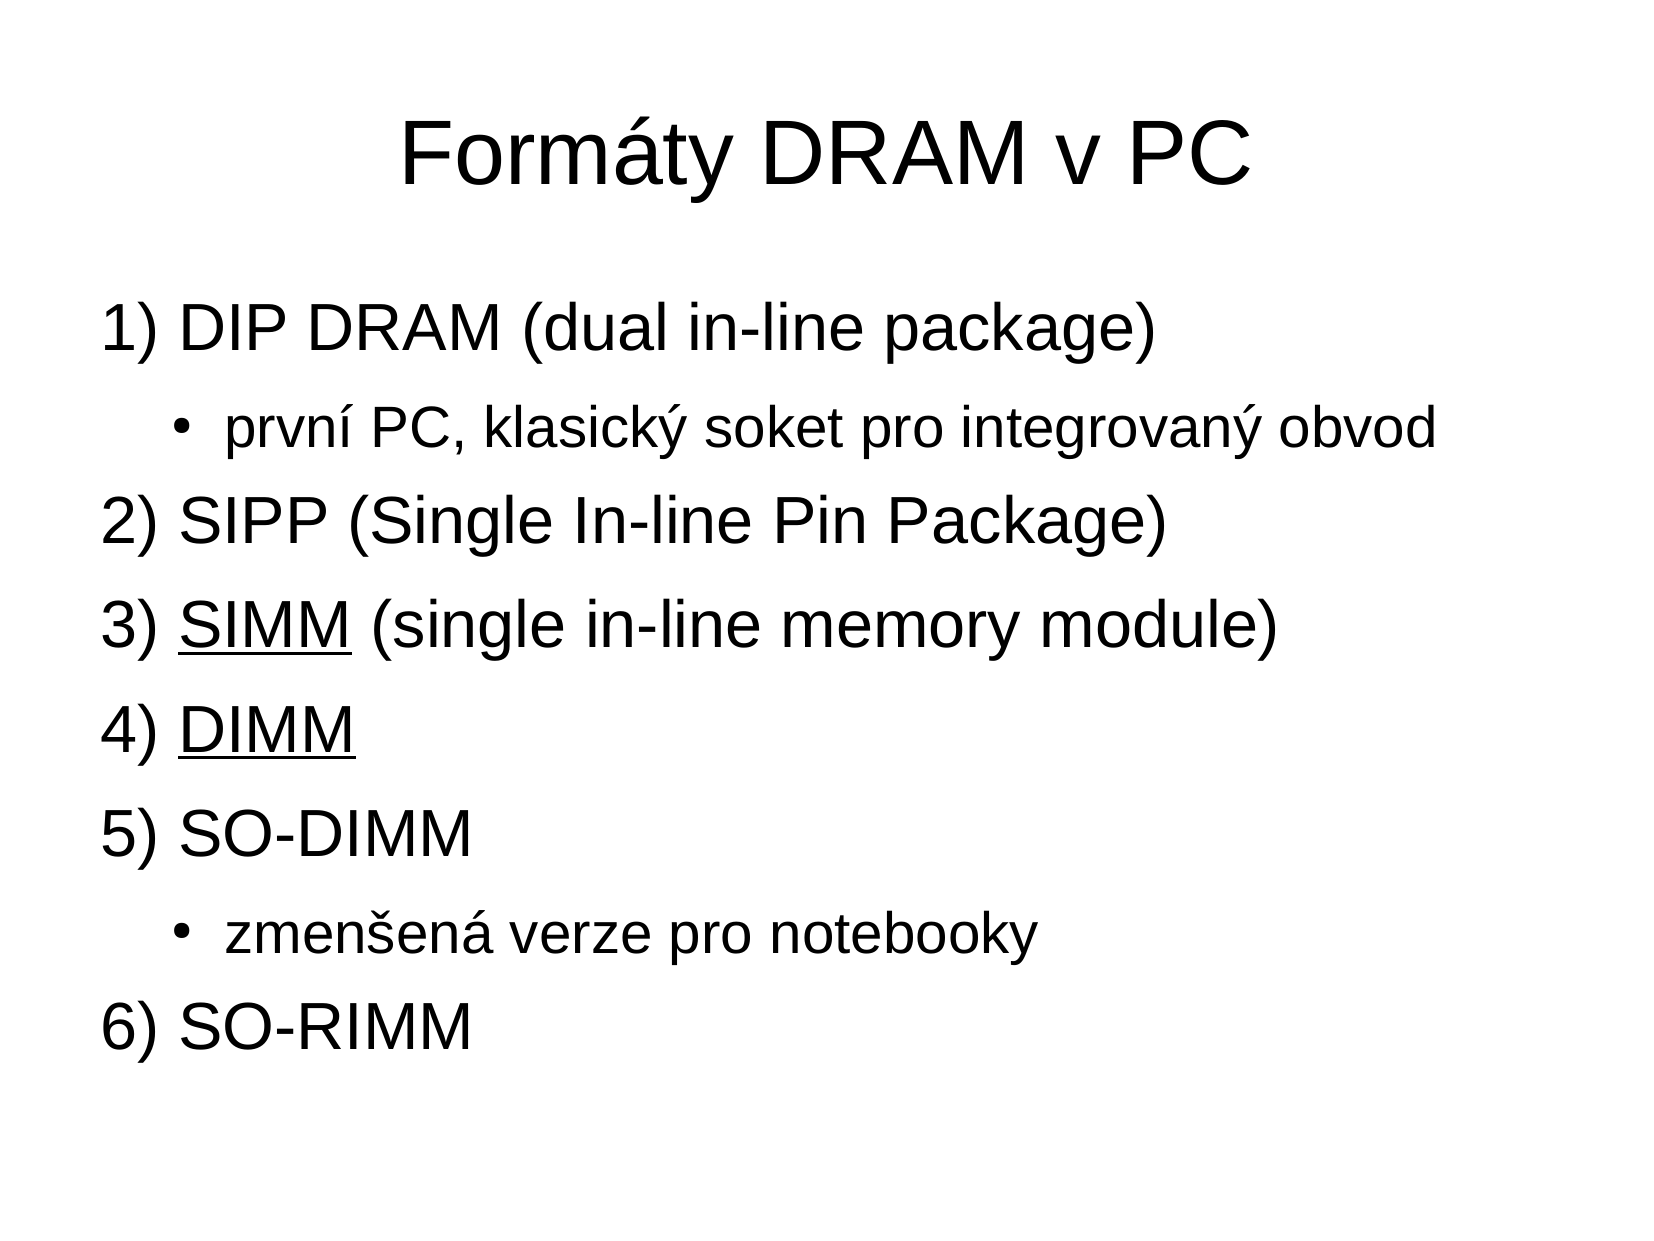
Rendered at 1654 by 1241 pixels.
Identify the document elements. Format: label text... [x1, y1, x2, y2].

title Formáty DRAM v PC [82, 49, 1571, 257]
list DIP DRAM (dual in-line package) první PC, klasický soket pro integrovaný obvod SIPP (Single In-line Pin Package) SIMM (single in-line memory module) DIMM SO-DIMM zmenšená verze pro notebooky SO-RIMM [82, 290, 1571, 1179]
